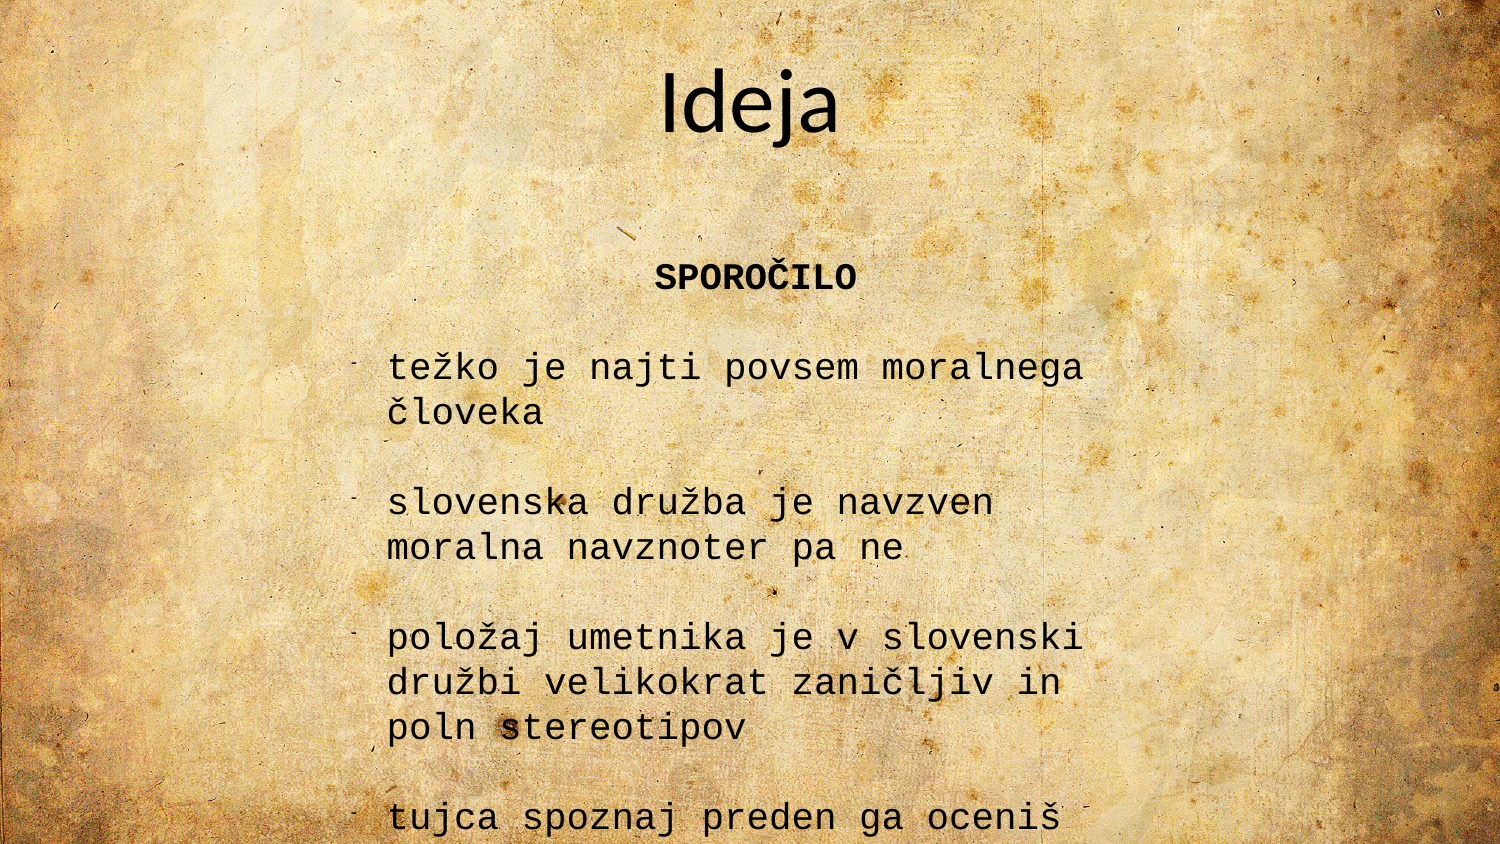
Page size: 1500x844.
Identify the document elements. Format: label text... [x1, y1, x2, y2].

title Ideja [75, 33, 1425, 175]
text_box SPOROČILO težko je najti povsem moralnega človeka slovenska družba je navzven moralna navznoter pa ne položaj umetnika je v slovenski družbi velikokrat zaničljiv in poln stereotipov tujca spoznaj preden ga oceniš [336, 244, 1176, 844]
picture [0, 0, 1500, 844]
